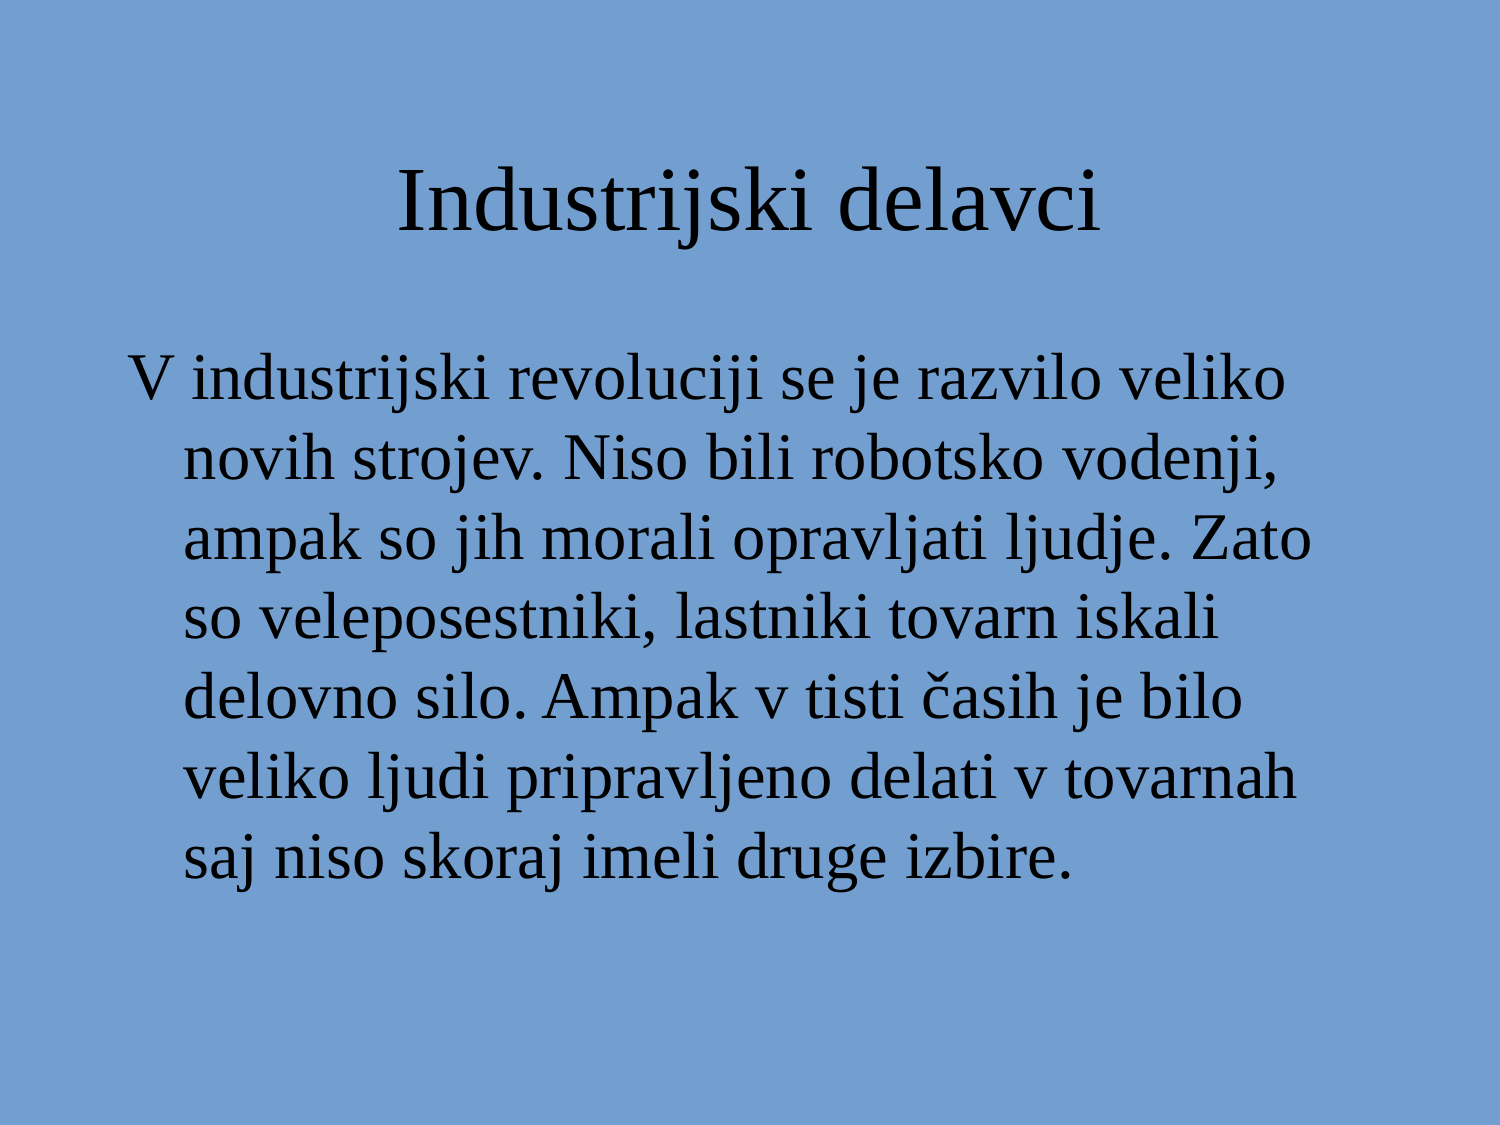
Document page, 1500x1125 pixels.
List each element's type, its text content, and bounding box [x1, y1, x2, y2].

list V industrijski revoluciji se je razvilo veliko novih strojev. Niso bili robotsko vodenji, ampak so jih morali opravljati ljudje. Zato so veleposestniki, lastniki tovarn iskali delovno silo. Ampak v tisti časih je bilo veliko ljudi pripravljeno delati v tovarnah saj niso skoraj imeli druge izbire. [112, 324, 1388, 1000]
title Industrijski delavci [112, 99, 1388, 288]
